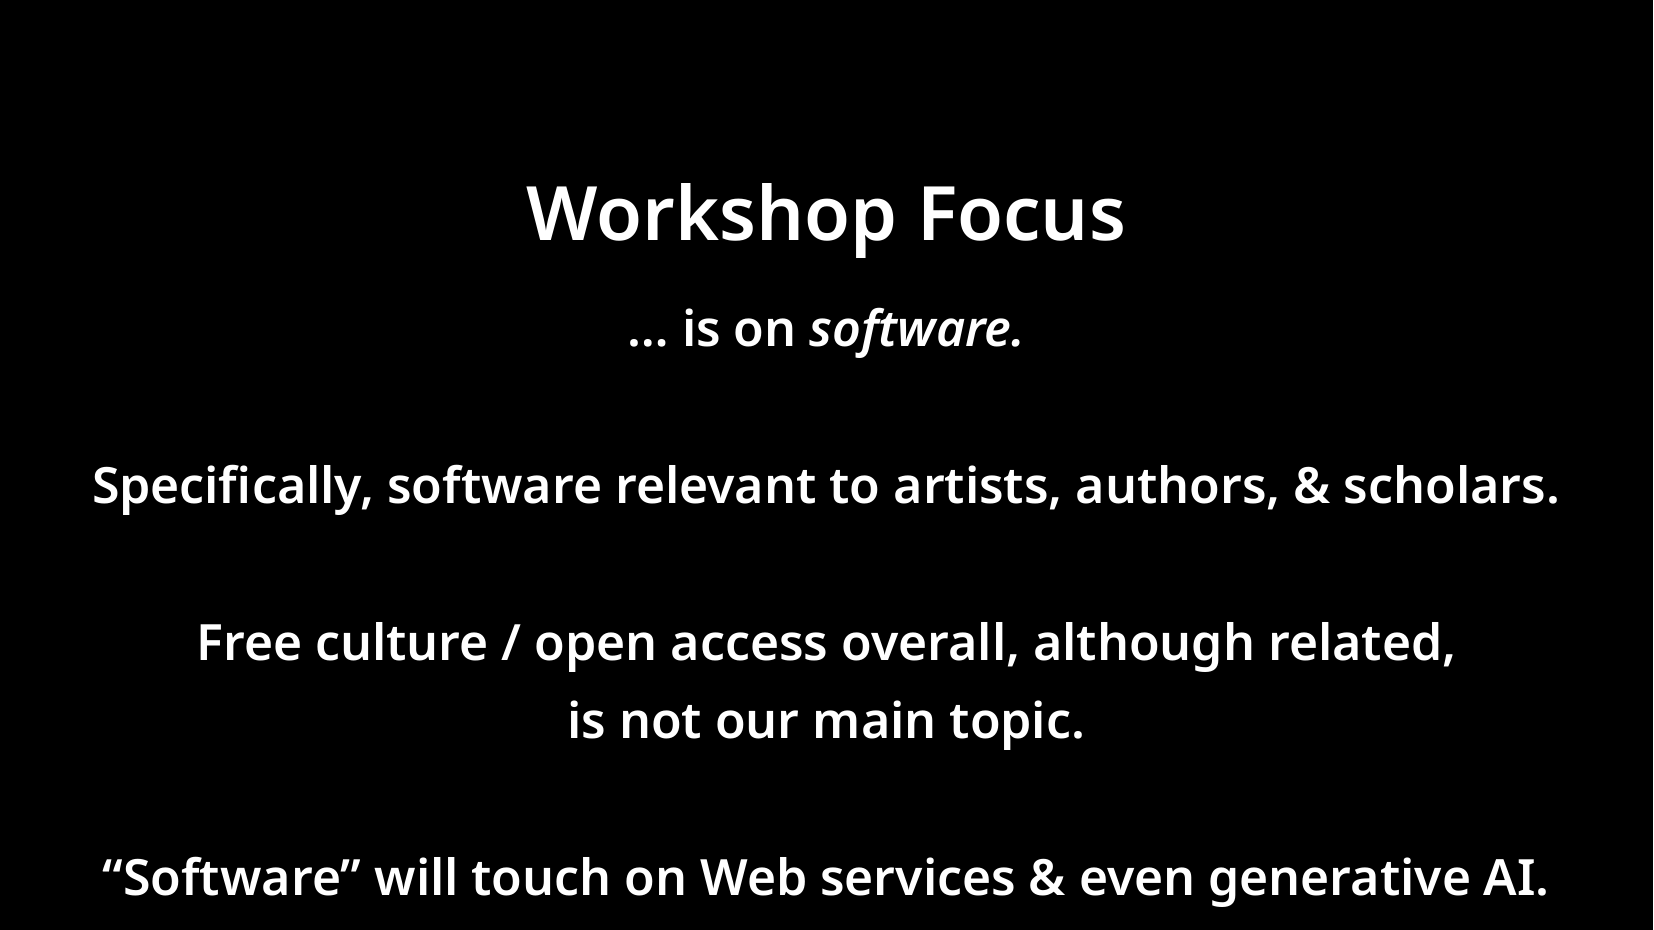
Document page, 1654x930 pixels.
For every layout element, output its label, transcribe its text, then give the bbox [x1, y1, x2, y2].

title Workshop Focus [82, 54, 1571, 369]
subtitle … is on software. Specifically, software relevant to artists, authors, & scholars. Free culture / open access overall, although related, is not our main topic. “Software” will touch on Web services & even generative AI. [82, 369, 1571, 911]
